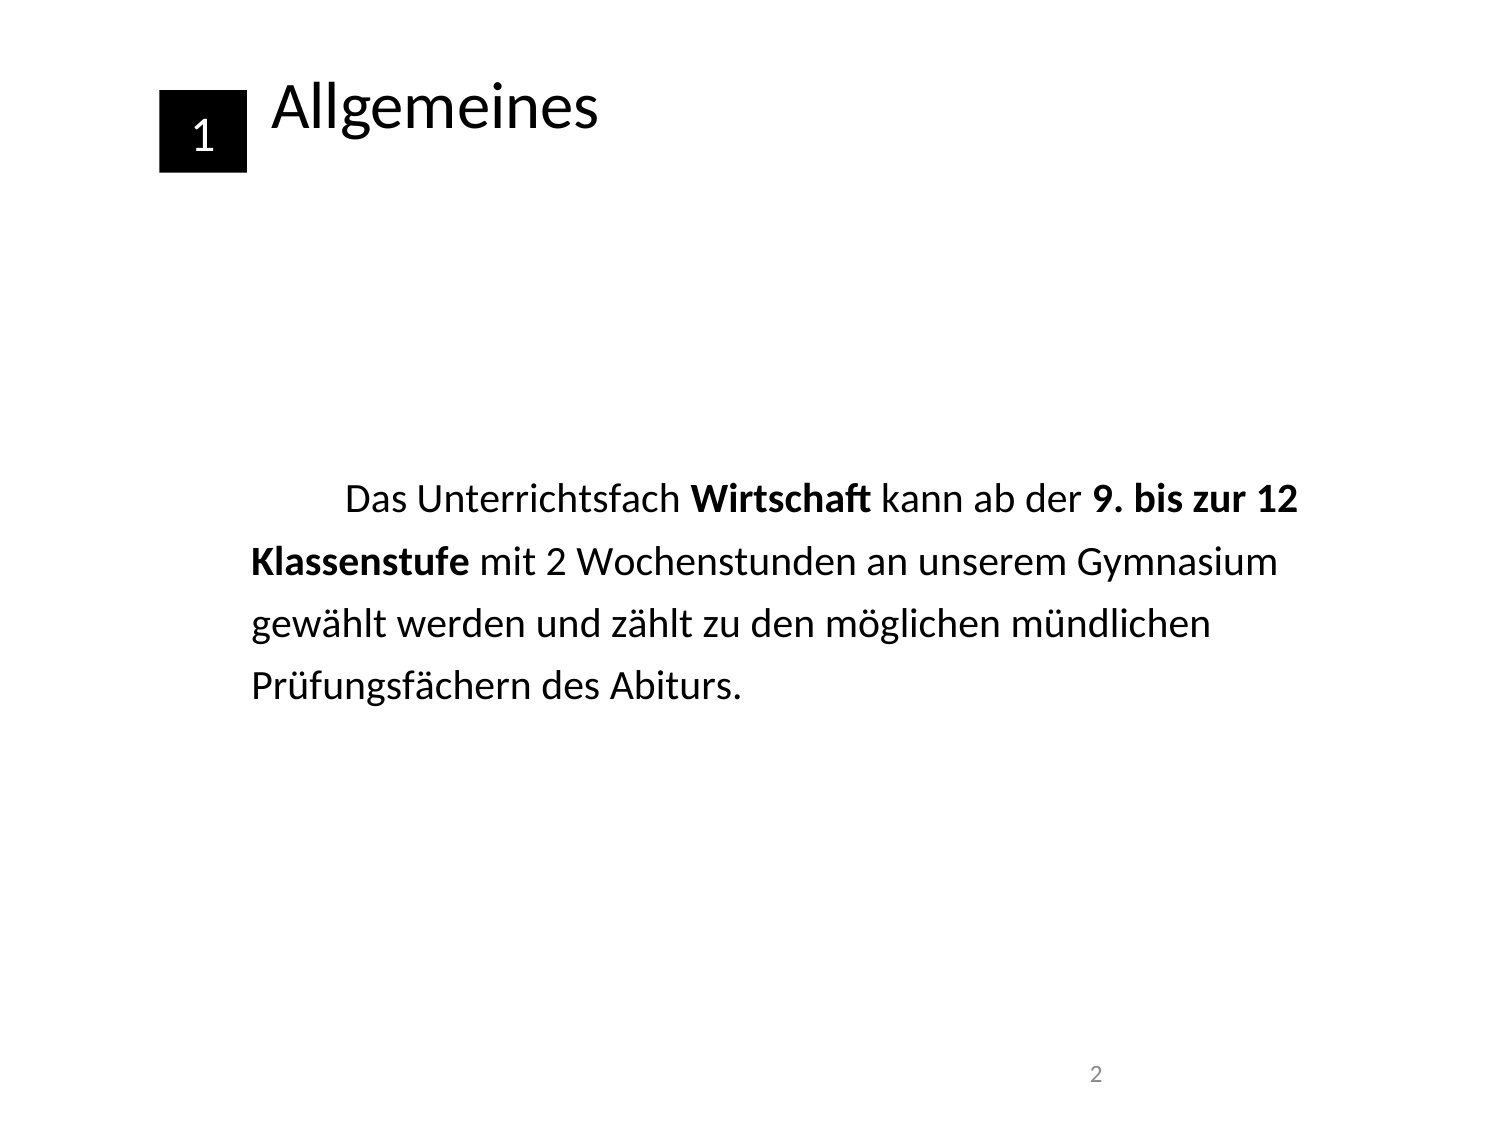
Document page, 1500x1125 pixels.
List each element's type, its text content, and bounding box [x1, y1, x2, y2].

text_box Allgemeines [256, 54, 1471, 221]
text_box 1 [159, 90, 247, 173]
list Das Unterrichtsfach Wirtschaft kann ab der 9. bis zur 12 Klassenstufe mit 2 Wochenstunden an unserem Gymnasium gewählt werden und zählt zu den möglichen mündlichen Prüfungsfächern des Abiturs. [123, 452, 1426, 763]
